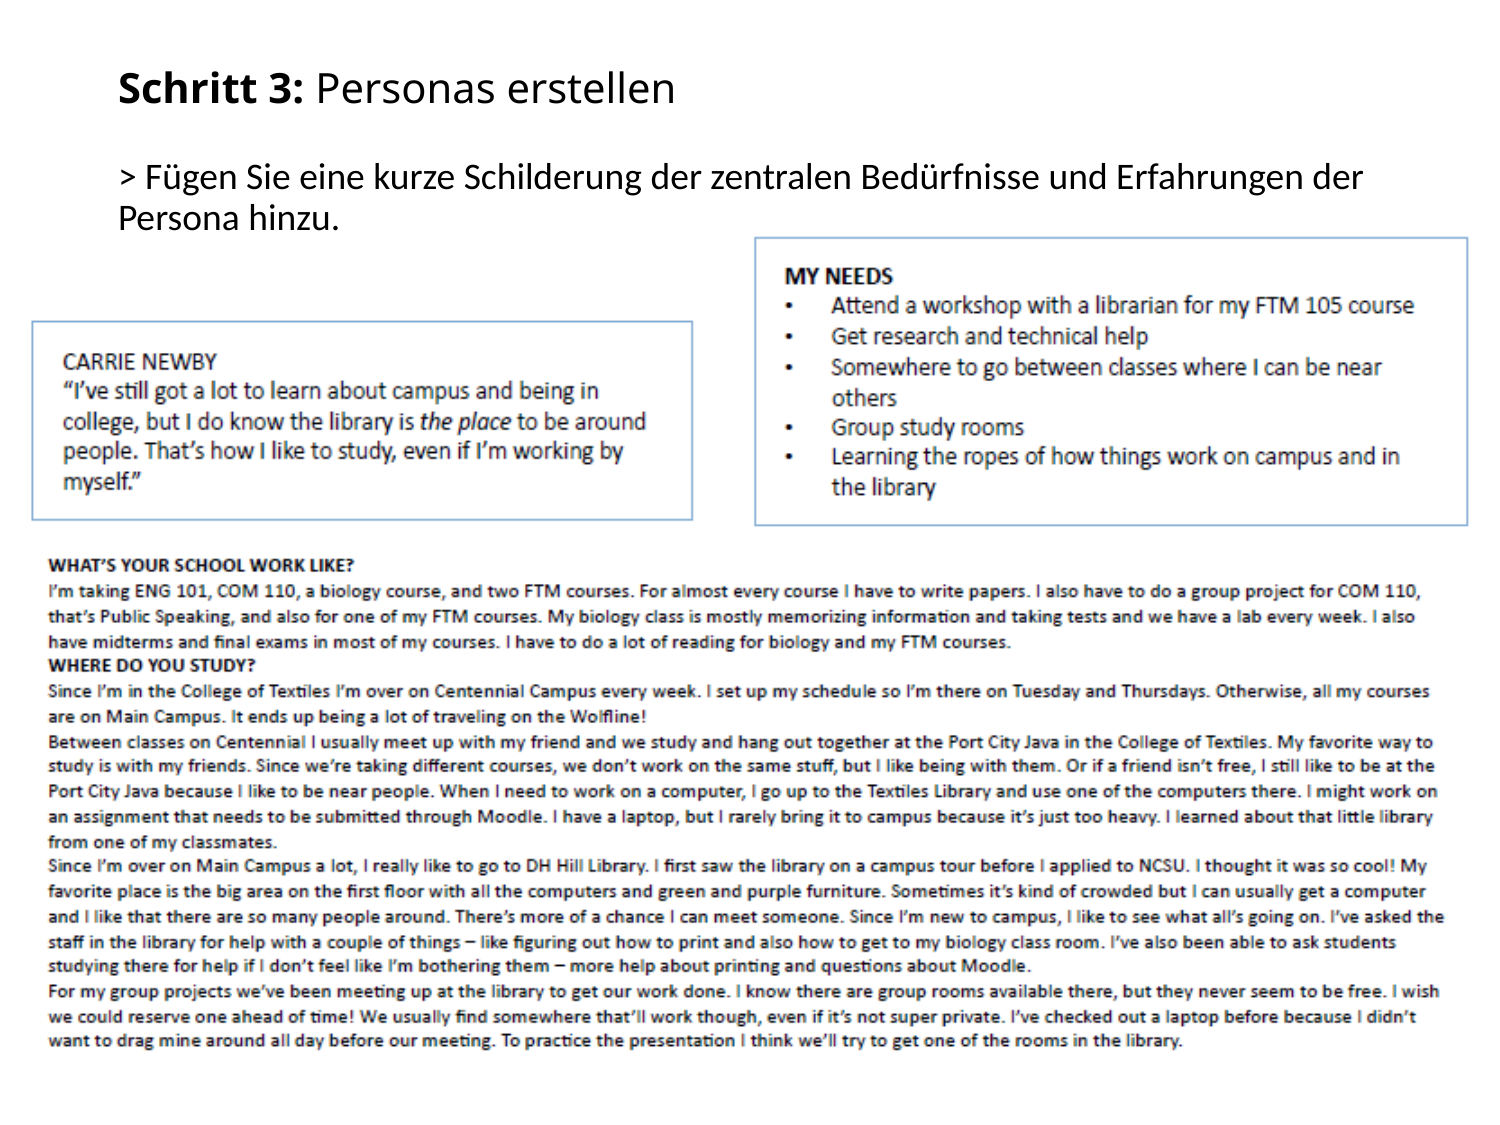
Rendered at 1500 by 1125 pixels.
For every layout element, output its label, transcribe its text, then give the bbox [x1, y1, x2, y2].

picture [3, 201, 1481, 1063]
text_box > Fügen Sie eine kurze Schilderung der zentralen Bedürfnisse und Erfahrungen der Persona hinzu. [103, 149, 1397, 1014]
title Schritt 3: Personas erstellen [103, 59, 1397, 122]
